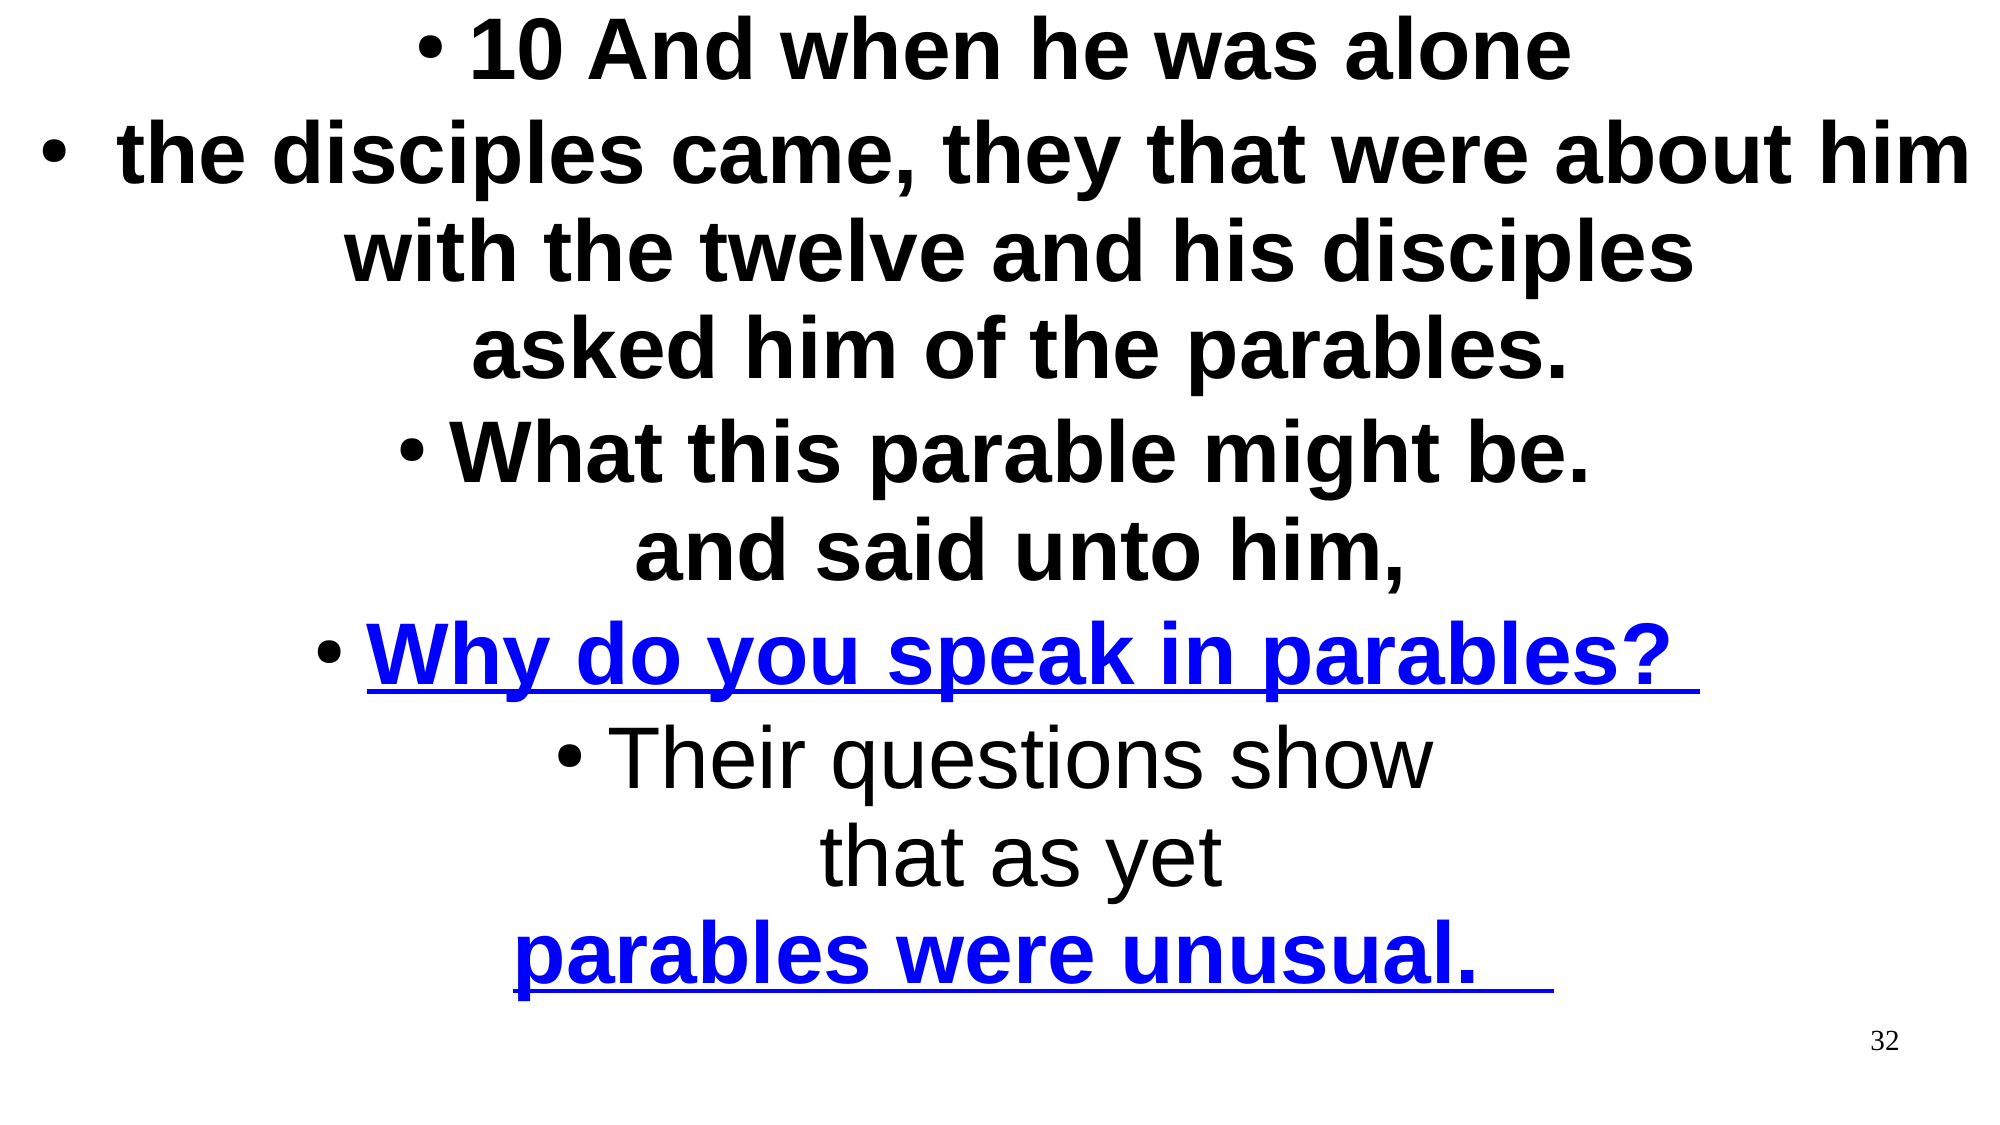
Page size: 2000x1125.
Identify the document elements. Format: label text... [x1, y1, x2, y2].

list 10 And when he was alone the disciples came, they that were about him with the twelve and his disciples asked him of the parables. What this parable might be. and said unto him, Why do you speak in parables? Their questions show that as yet parables were unusual. [0, 0, 1996, 1123]
